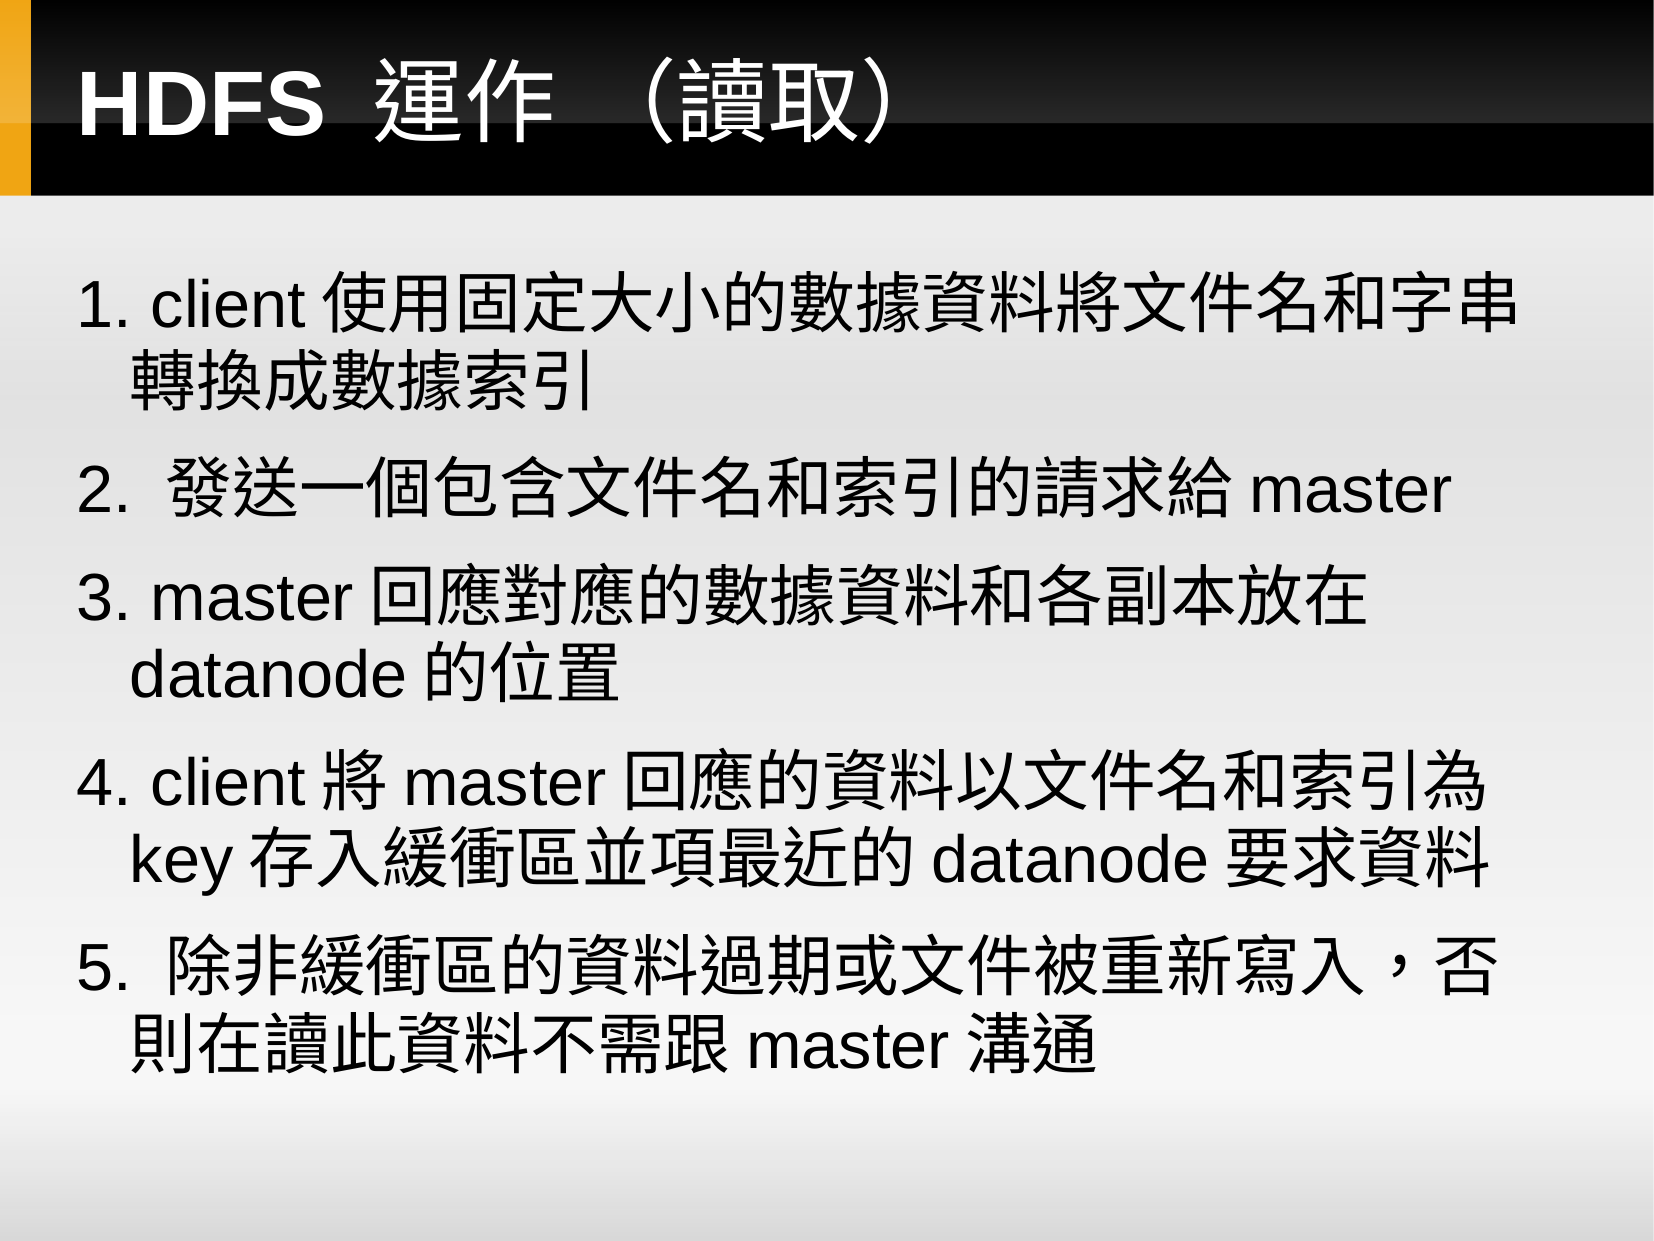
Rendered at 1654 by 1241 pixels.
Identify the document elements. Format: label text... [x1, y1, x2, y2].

list 1. client使用固定大小的數據資料將文件名和字串轉換成數據索引 2. 發送一個包含文件名和索引的請求給master 3. master回應對應的數據資料和各副本放在datanode的位置 4. client將master回應的資料以文件名和索引為key存入緩衝區並項最近的datanode要求資料 5. 除非緩衝區的資料過期或文件被重新寫入，否則在讀此資料不需跟master溝通 [59, 265, 1565, 1162]
picture [0, 0, 1654, 1241]
title HDFS 運作 （讀取） [76, 0, 1565, 208]
